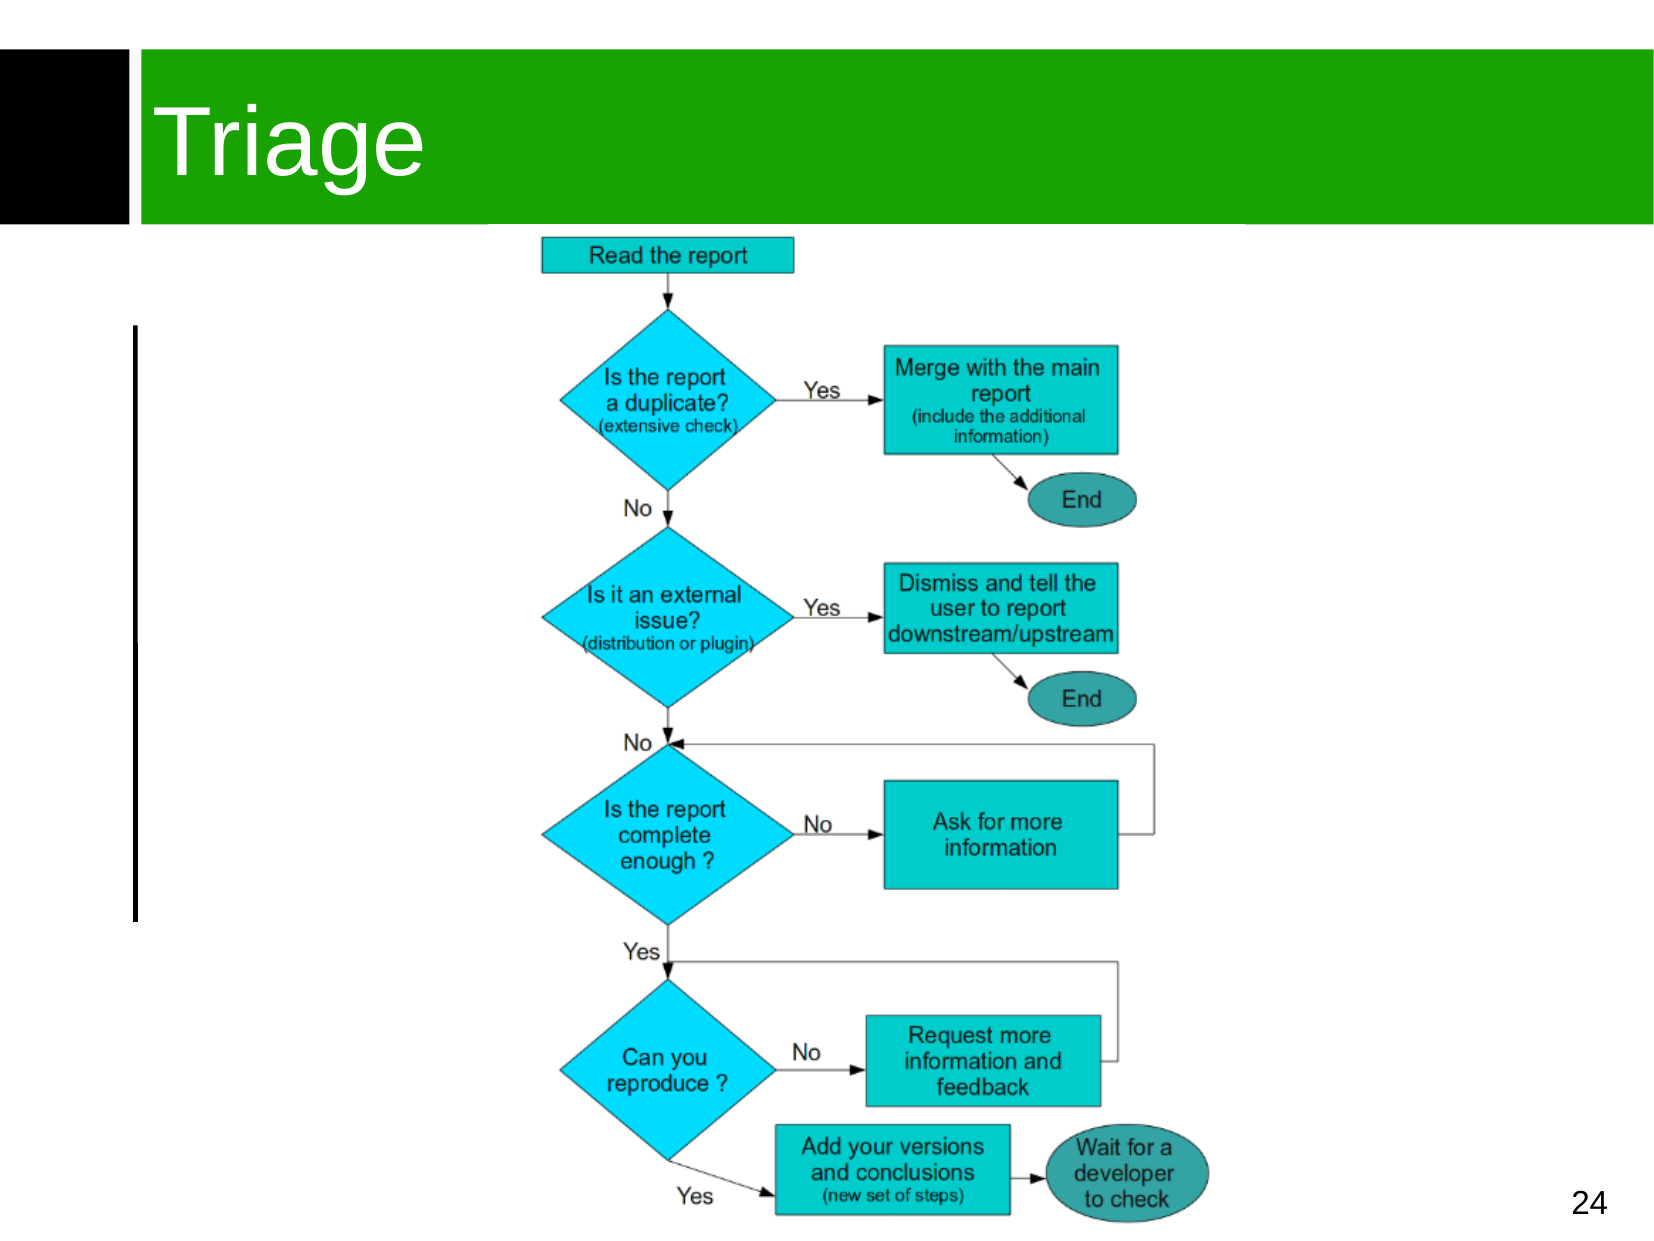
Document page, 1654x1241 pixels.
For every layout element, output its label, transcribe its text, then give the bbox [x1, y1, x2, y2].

picture [488, 224, 1394, 1241]
title Triage [152, 72, 1654, 211]
